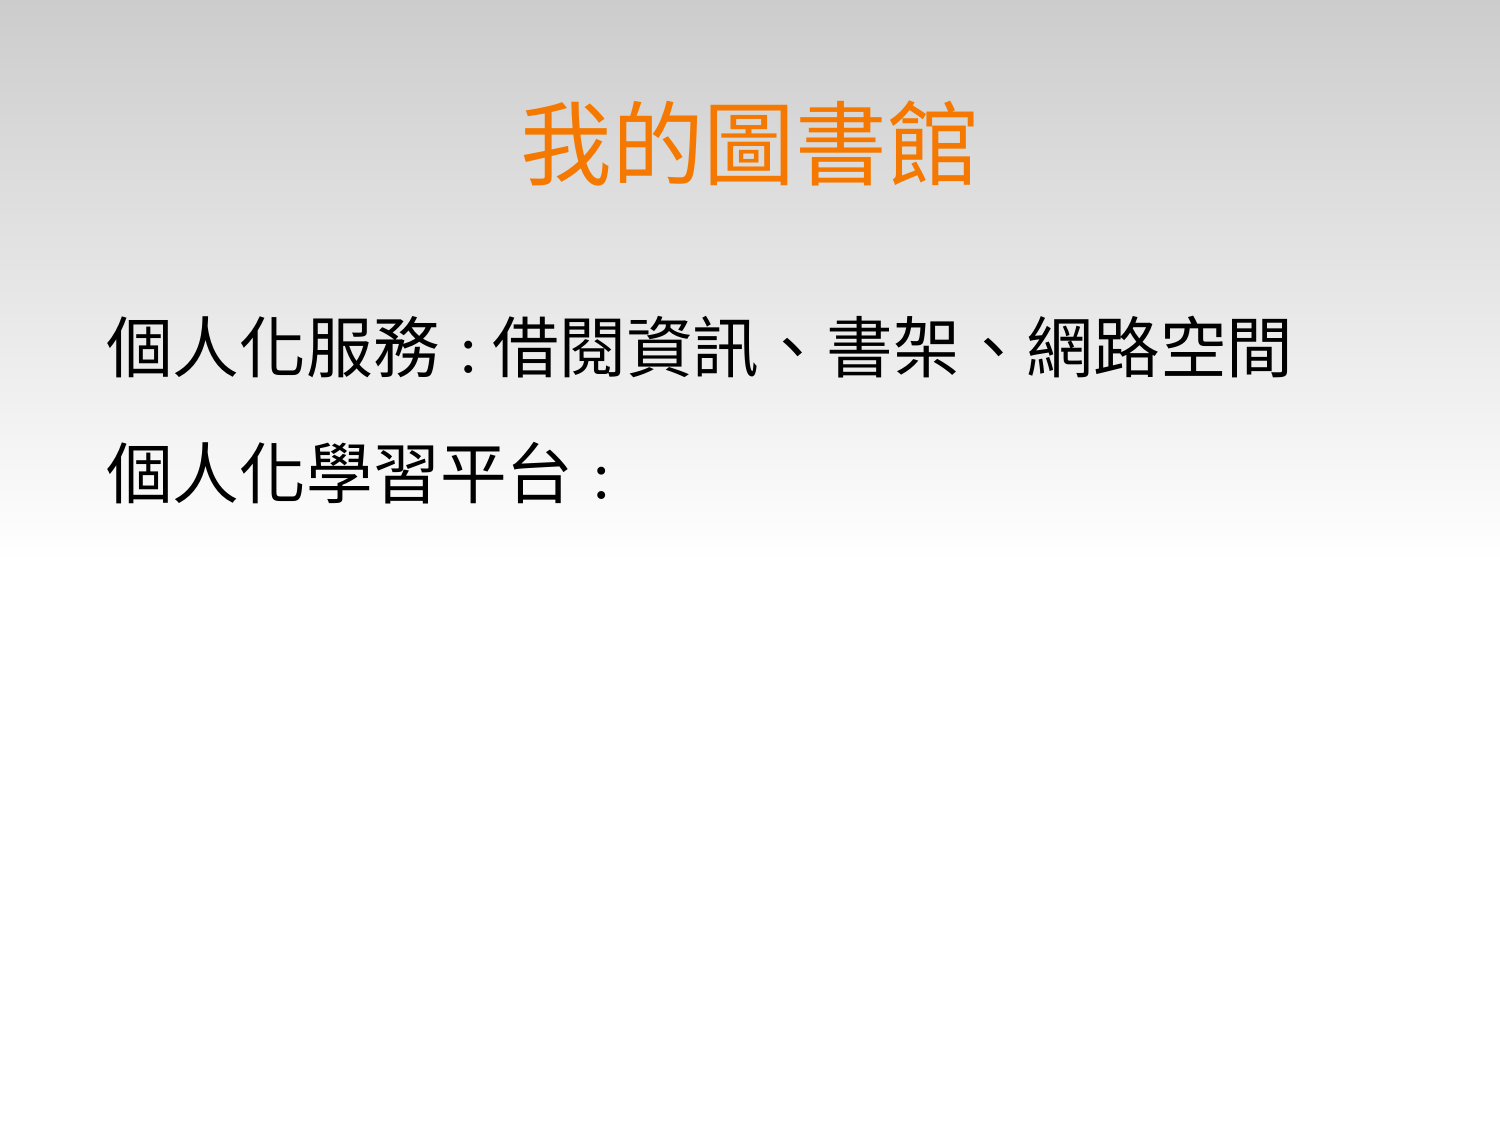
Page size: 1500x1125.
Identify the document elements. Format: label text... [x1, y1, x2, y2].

list 個人化服務:借閱資訊、書架、網路空間 個人化學習平台: [88, 294, 1439, 1004]
title 我的圖書館 [75, 44, 1425, 233]
